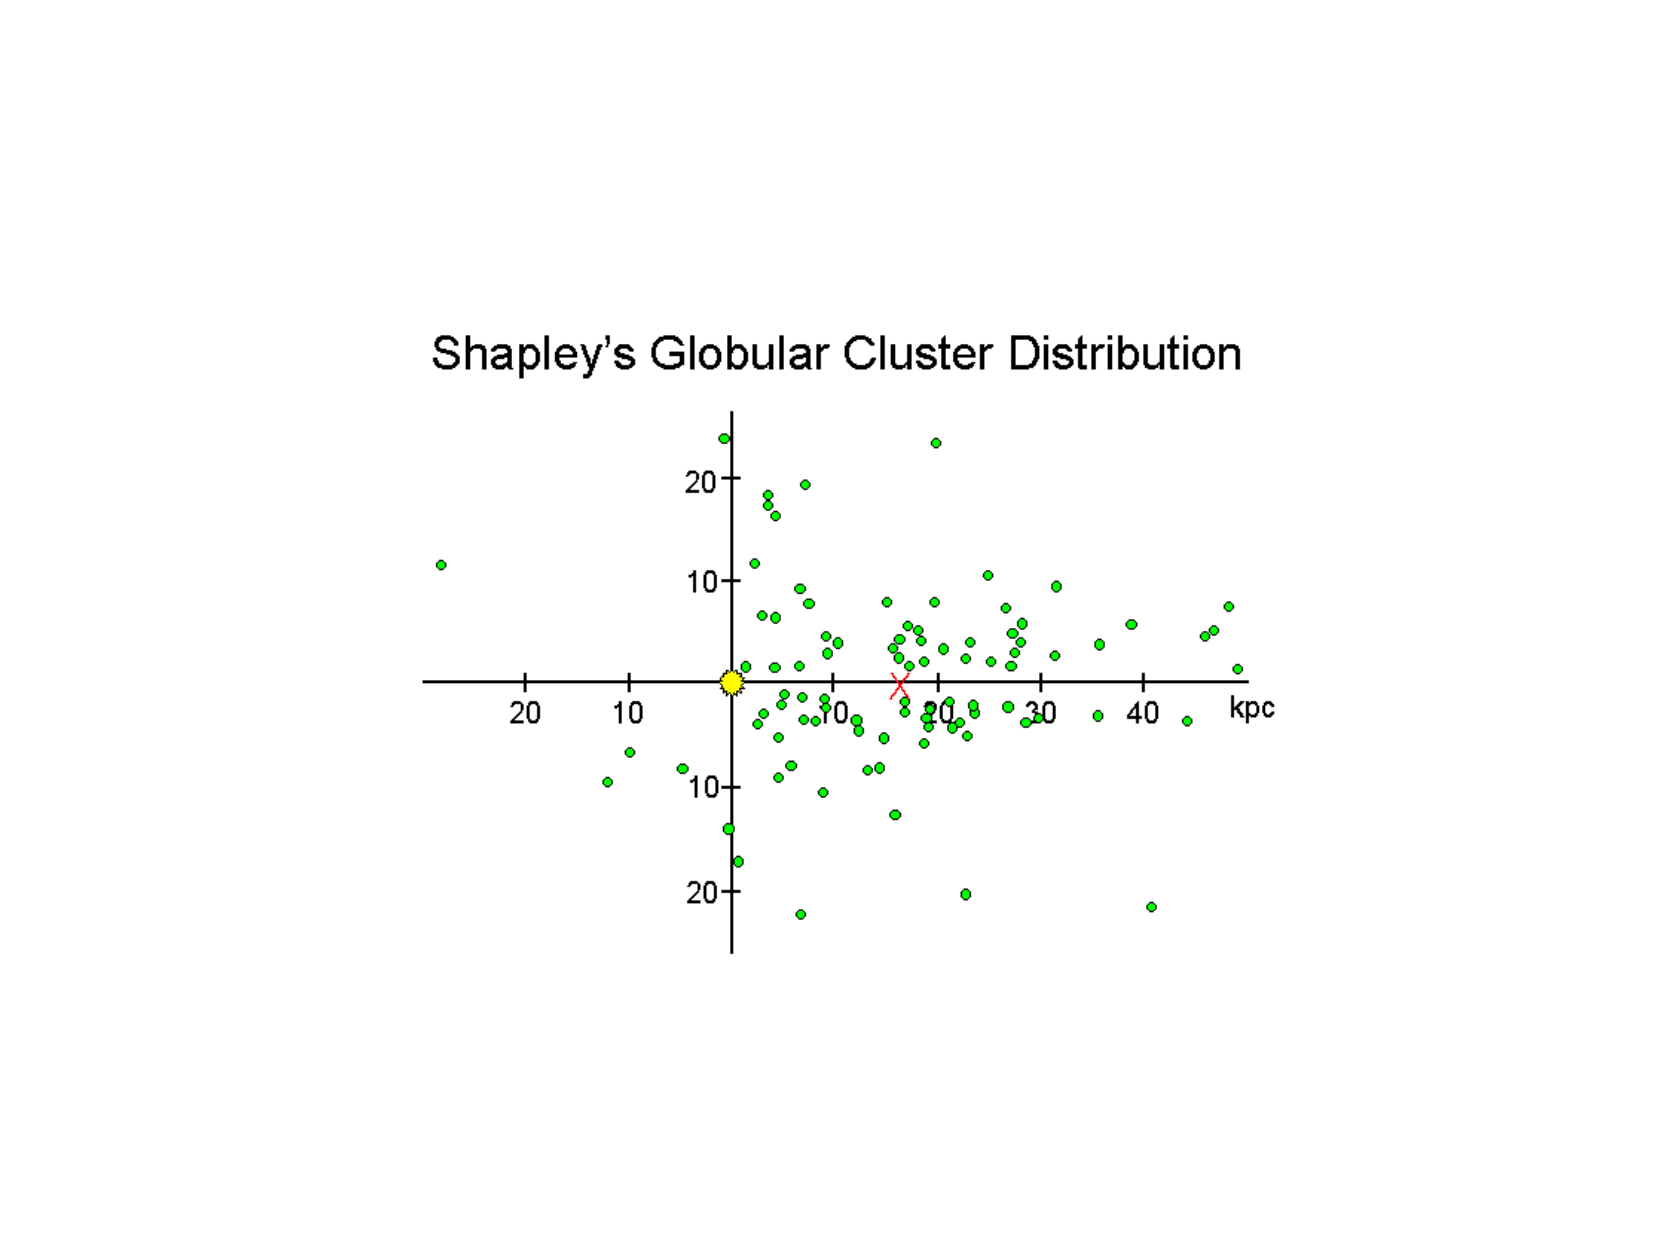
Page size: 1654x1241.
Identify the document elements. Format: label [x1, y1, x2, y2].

picture [301, 224, 1371, 1027]
